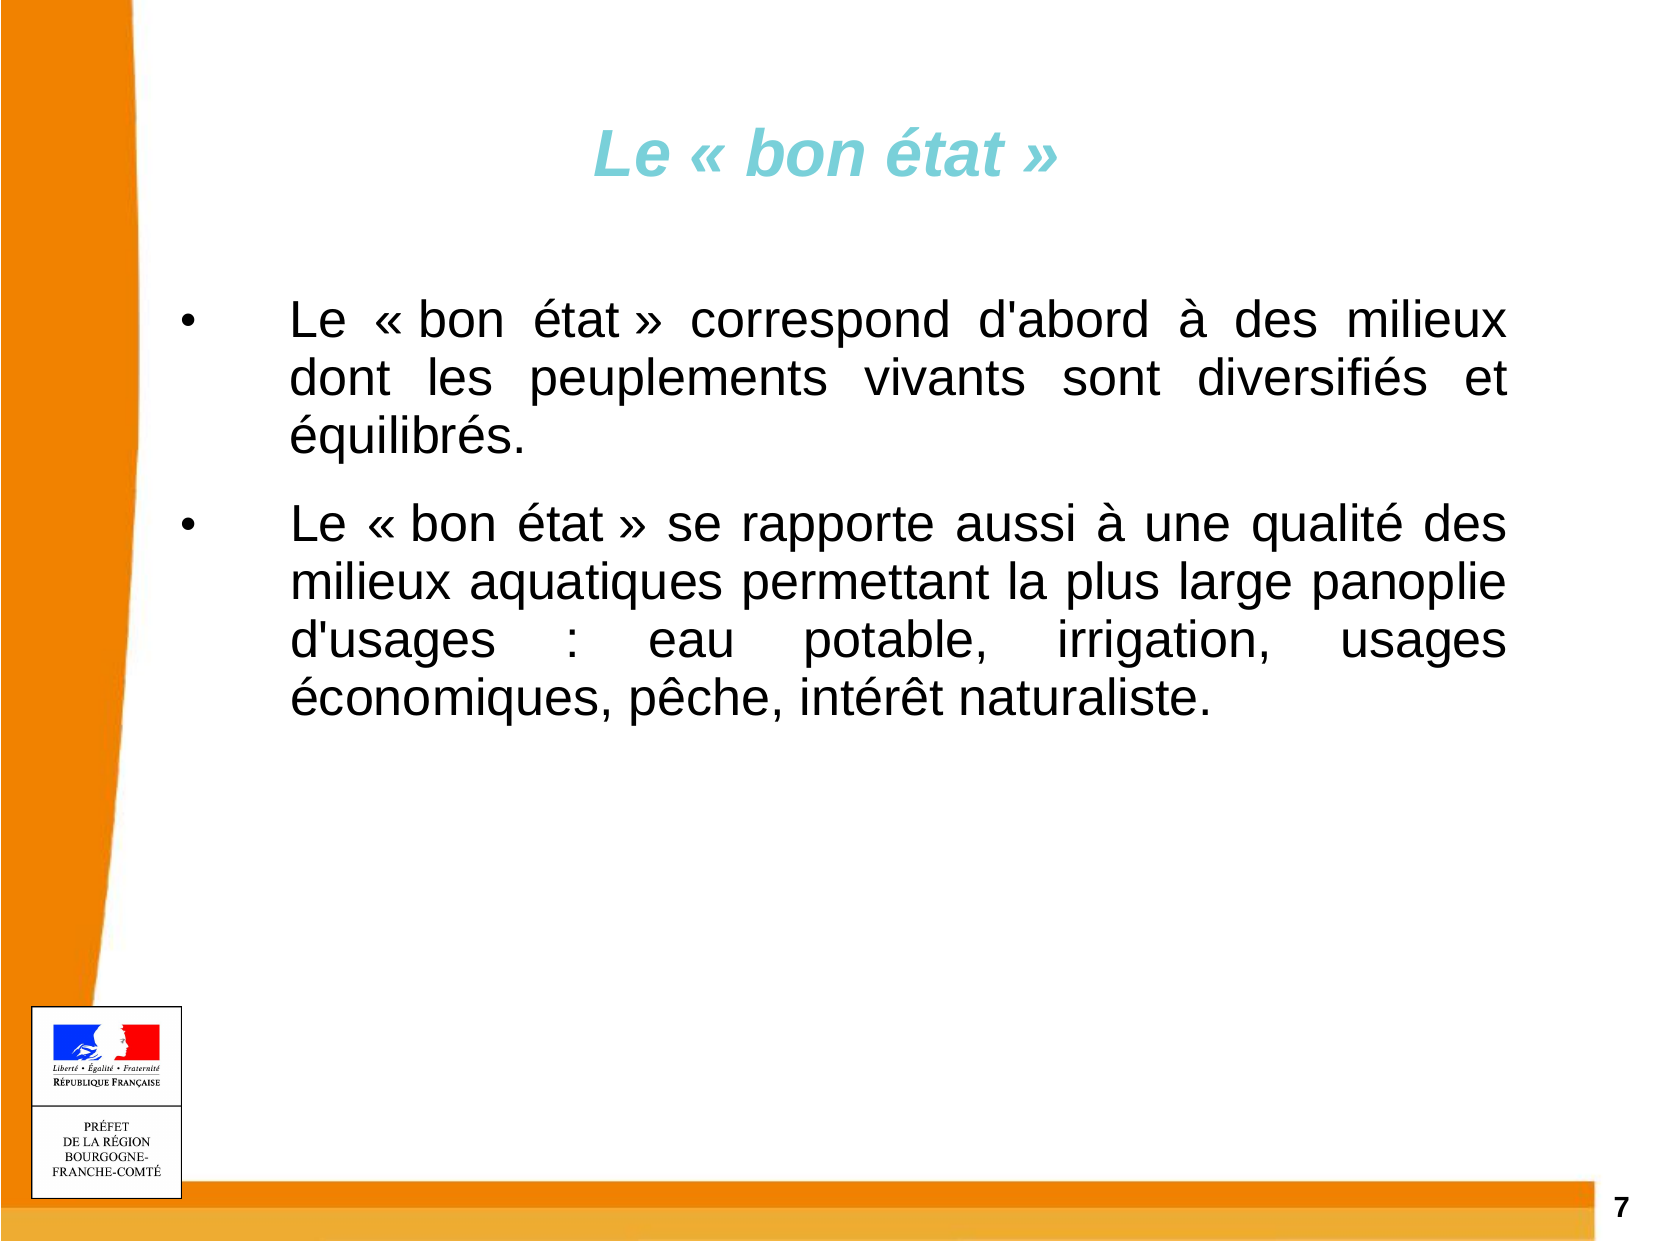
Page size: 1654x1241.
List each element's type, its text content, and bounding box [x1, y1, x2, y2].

title Le « bon état » [82, 49, 1571, 257]
picture [1, 0, 1654, 1241]
list • Le « bon état » correspond d'abord à des milieux dont les peuplements vivants sont diversifiés et équilibrés. • Le « bon état » se rapporte aussi à une qualité des milieux aquatiques permettant la plus large panoplie d'usages : eau potable, irrigation, usages économiques, pêche, intérêt naturaliste. [179, 290, 1509, 1010]
